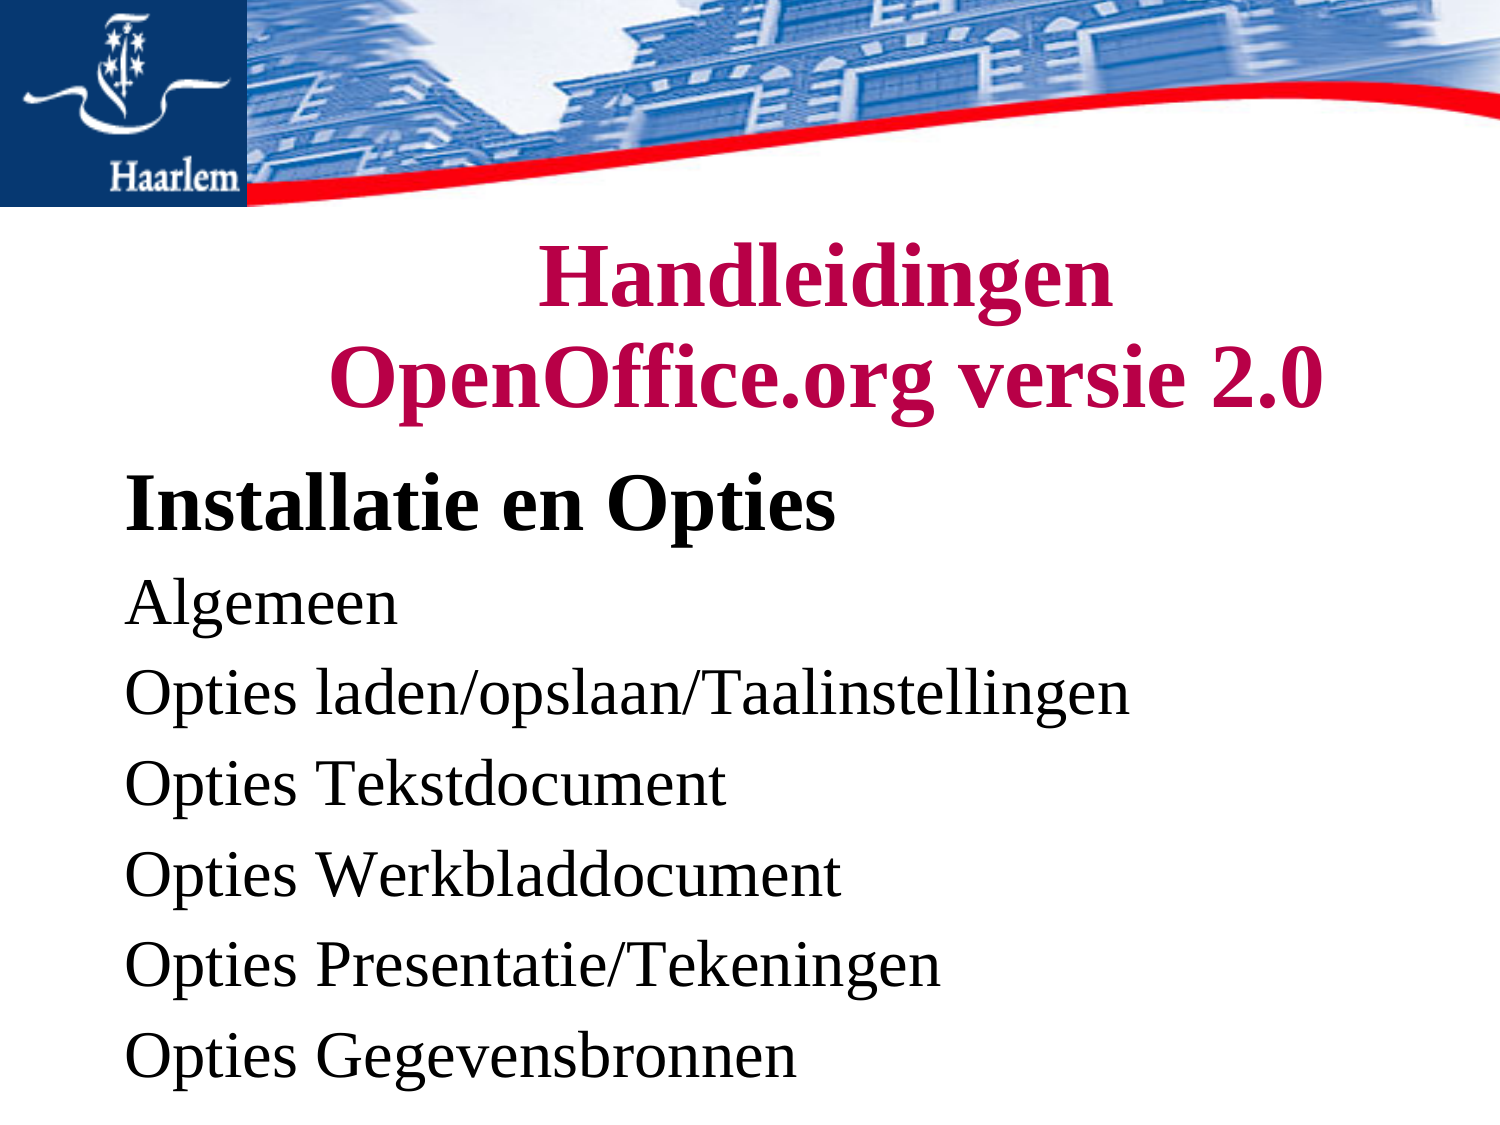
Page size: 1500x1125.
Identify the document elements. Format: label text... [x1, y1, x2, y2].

title Handleidingen OpenOffice.org versie 2.0 [124, 196, 1500, 455]
list Installatie en Opties Algemeen Opties laden/opslaan/Taalinstellingen Opties Tekstdocument Opties Werkbladdocument Opties Presentatie/Tekeningen Opties Gegevensbronnen [124, 455, 1500, 1125]
picture [0, 0, 1500, 207]
